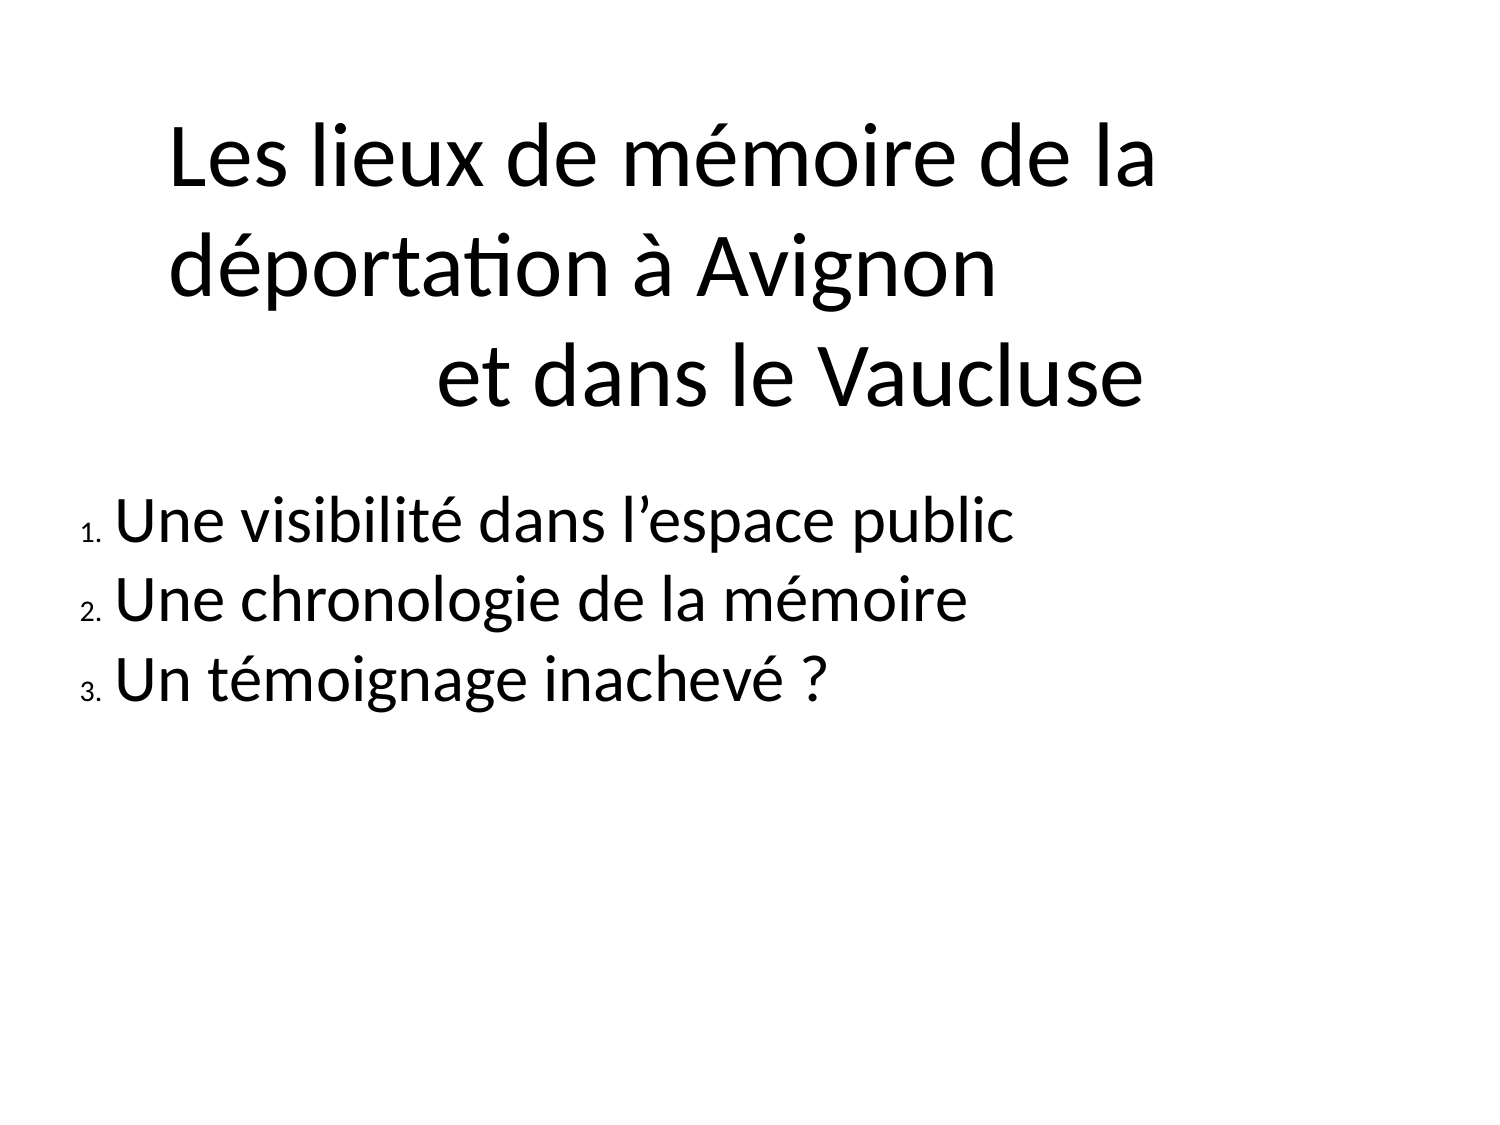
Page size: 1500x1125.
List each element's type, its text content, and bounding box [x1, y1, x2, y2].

text_box Les lieux de mémoire de la déportation à Avignon et dans le Vaucluse [154, 82, 1430, 437]
text_box Une visibilité dans l’espace public Une chronologie de la mémoire Un témoignage inachevé ? [64, 467, 1447, 1012]
